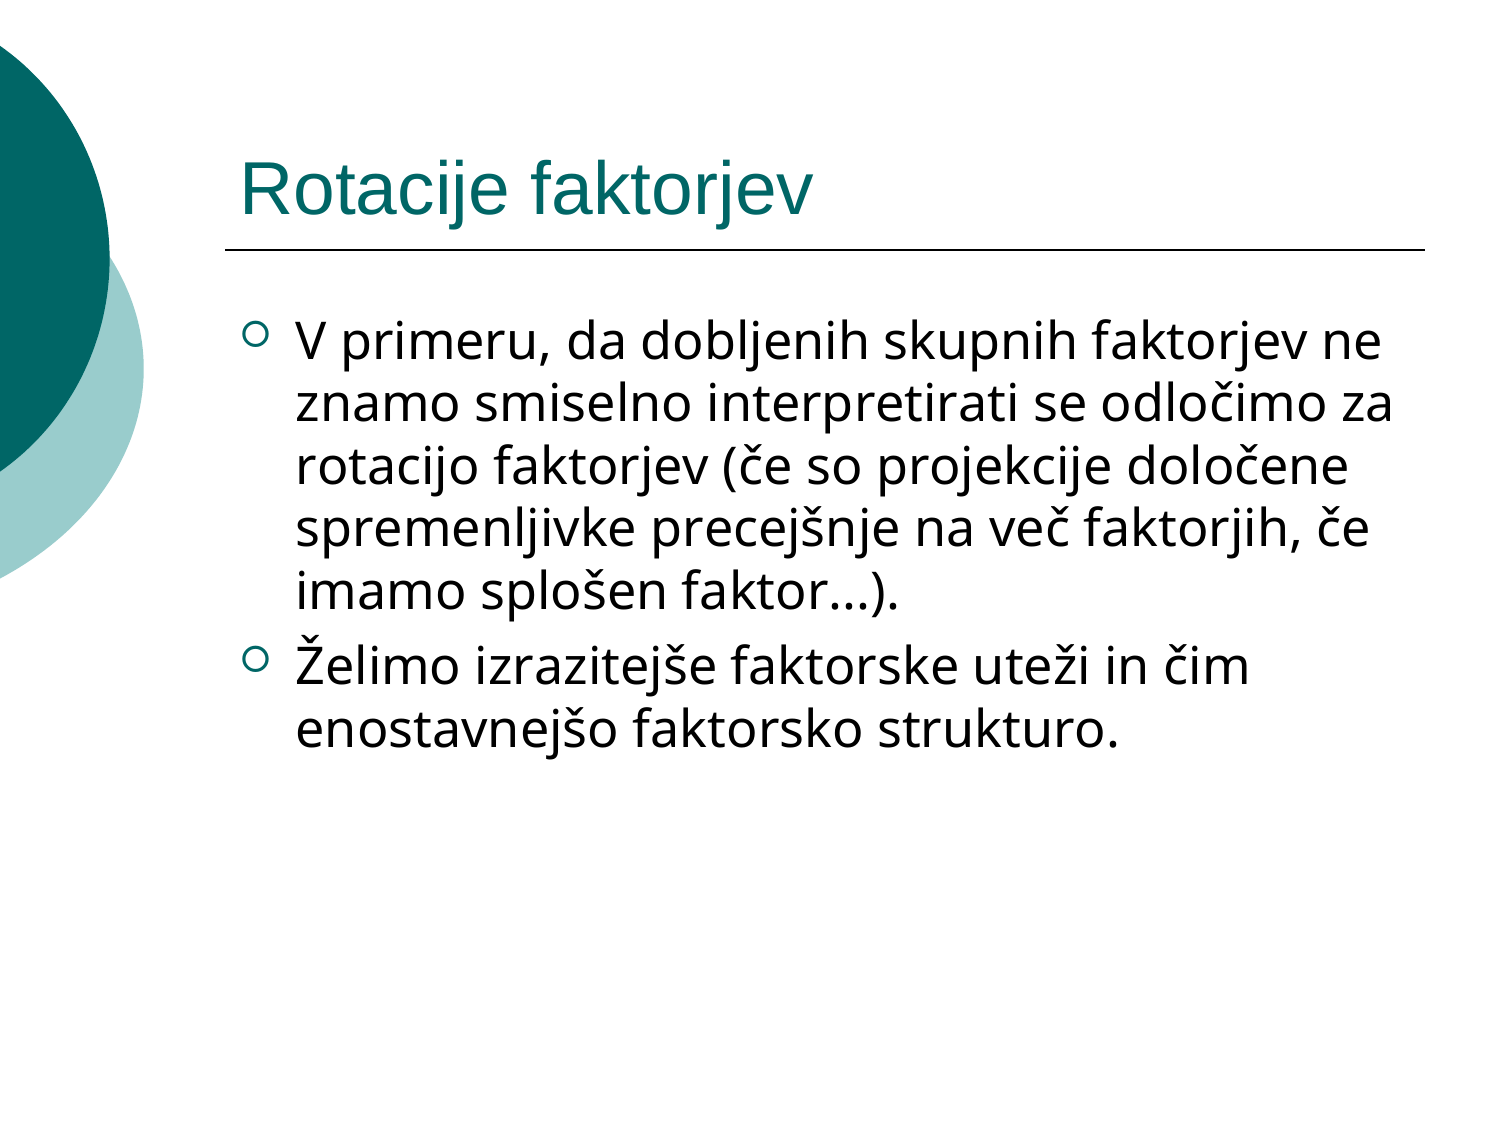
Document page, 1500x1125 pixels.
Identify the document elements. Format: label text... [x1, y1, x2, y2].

title Rotacije faktorjev [224, 49, 1425, 237]
list V primeru, da dobljenih skupnih faktorjev ne znamo smiselno interpretirati se odločimo za rotacijo faktorjev (če so projekcije določene spremenljivke precejšnje na več faktorjih, če imamo splošen faktor...). Želimo izrazitejše faktorske uteži in čim enostavnejšo faktorsko strukturo. [224, 299, 1425, 975]
